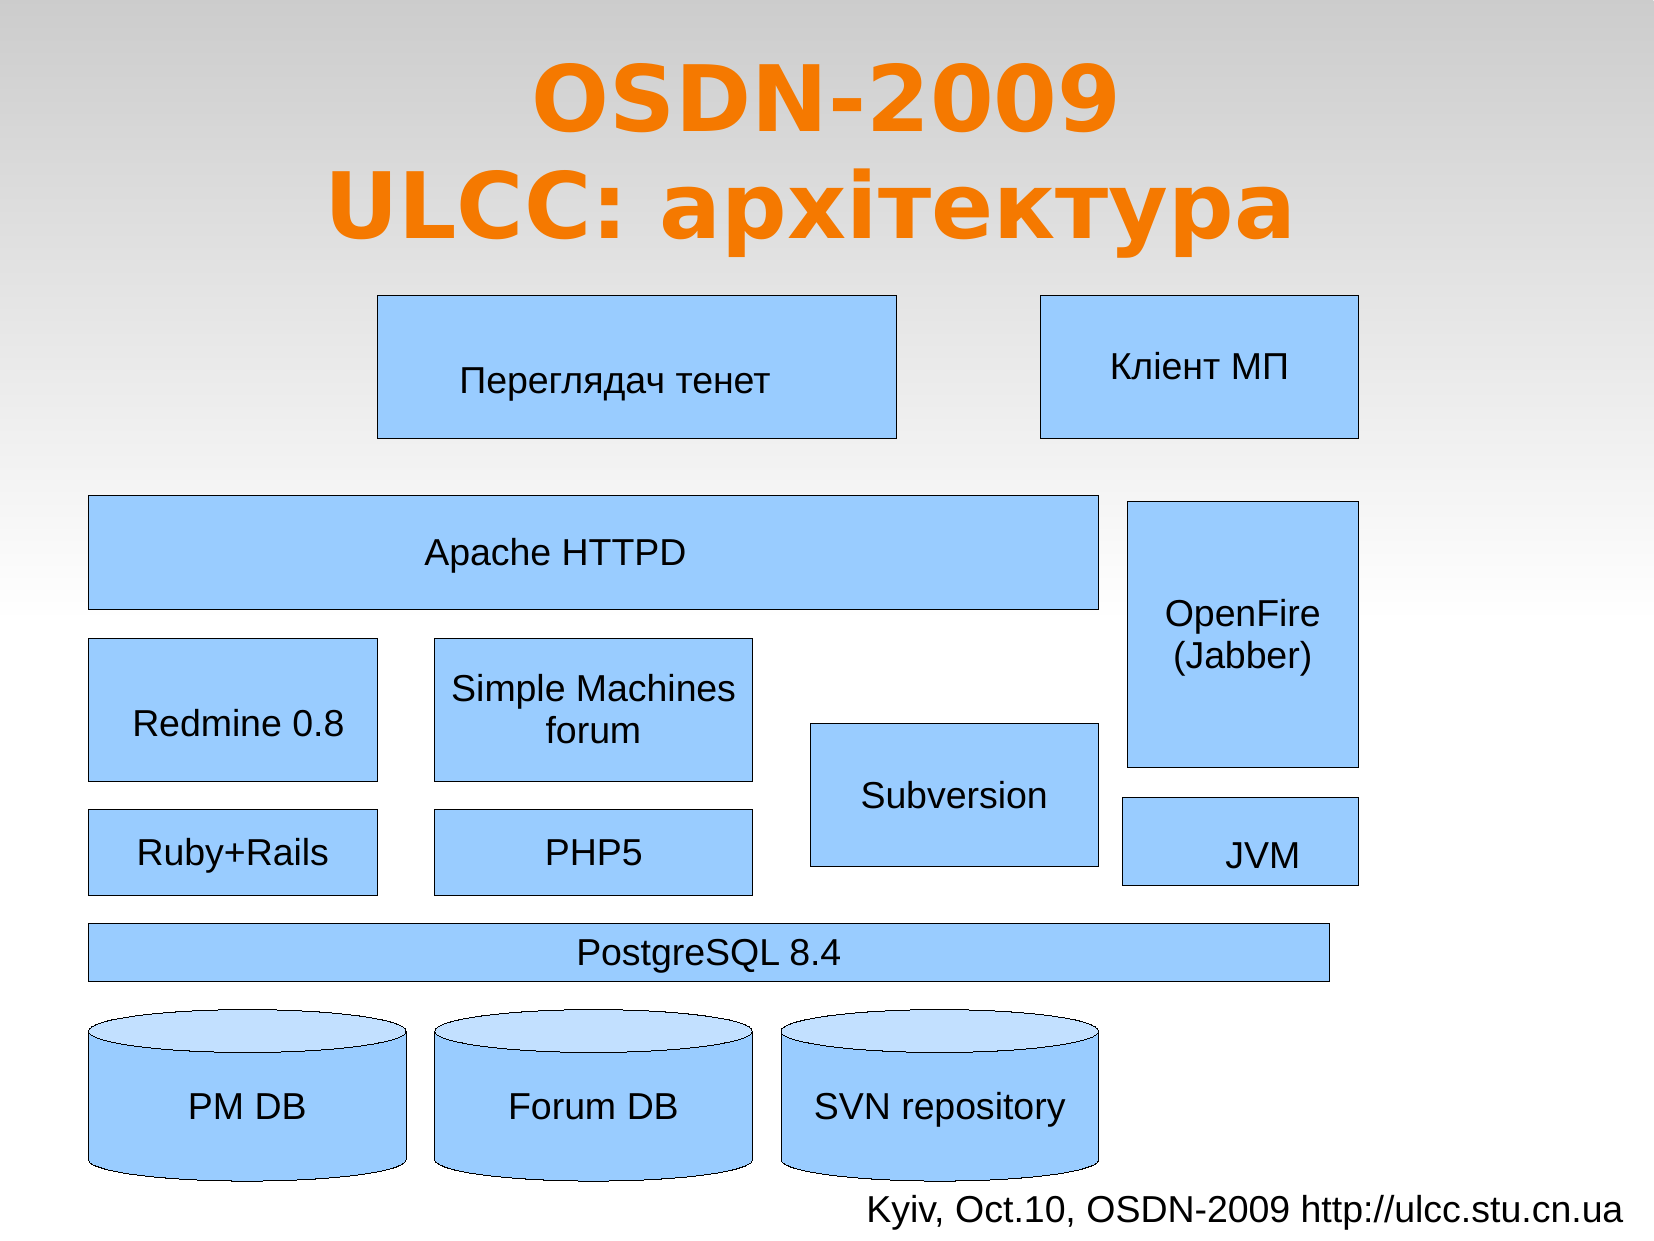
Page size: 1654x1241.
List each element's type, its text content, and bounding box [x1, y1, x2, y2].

text_box PostgreSQL 8.4 [88, 923, 1330, 982]
text_box Переглядач тенет [444, 352, 789, 410]
text_box [377, 295, 897, 439]
title OSDN-2009 ULCC: архітектура [82, 45, 1571, 261]
text_box Kyiv, Oct.10, OSDN-2009 http://ulcc.stu.cn.ua [851, 1181, 1654, 1238]
text_box [88, 638, 378, 782]
text_box PHP5 [434, 809, 753, 896]
text_box PM DB [88, 1032, 407, 1182]
text_box Forum DB [434, 1032, 753, 1182]
text_box Apache HTTPD [409, 523, 702, 581]
text_box [1122, 797, 1359, 886]
text_box Ruby+Rails [88, 809, 378, 896]
text_box Simple Machines forum [434, 638, 753, 782]
text_box JVM [1210, 826, 1316, 884]
text_box Кліент МП [1040, 295, 1359, 439]
text_box SVN repository [781, 1033, 1099, 1181]
text_box Redmine 0.8 [117, 695, 361, 753]
text_box Subversion [810, 723, 1099, 867]
text_box OpenFire (Jabber) [1127, 501, 1359, 768]
text_box [88, 495, 1099, 610]
